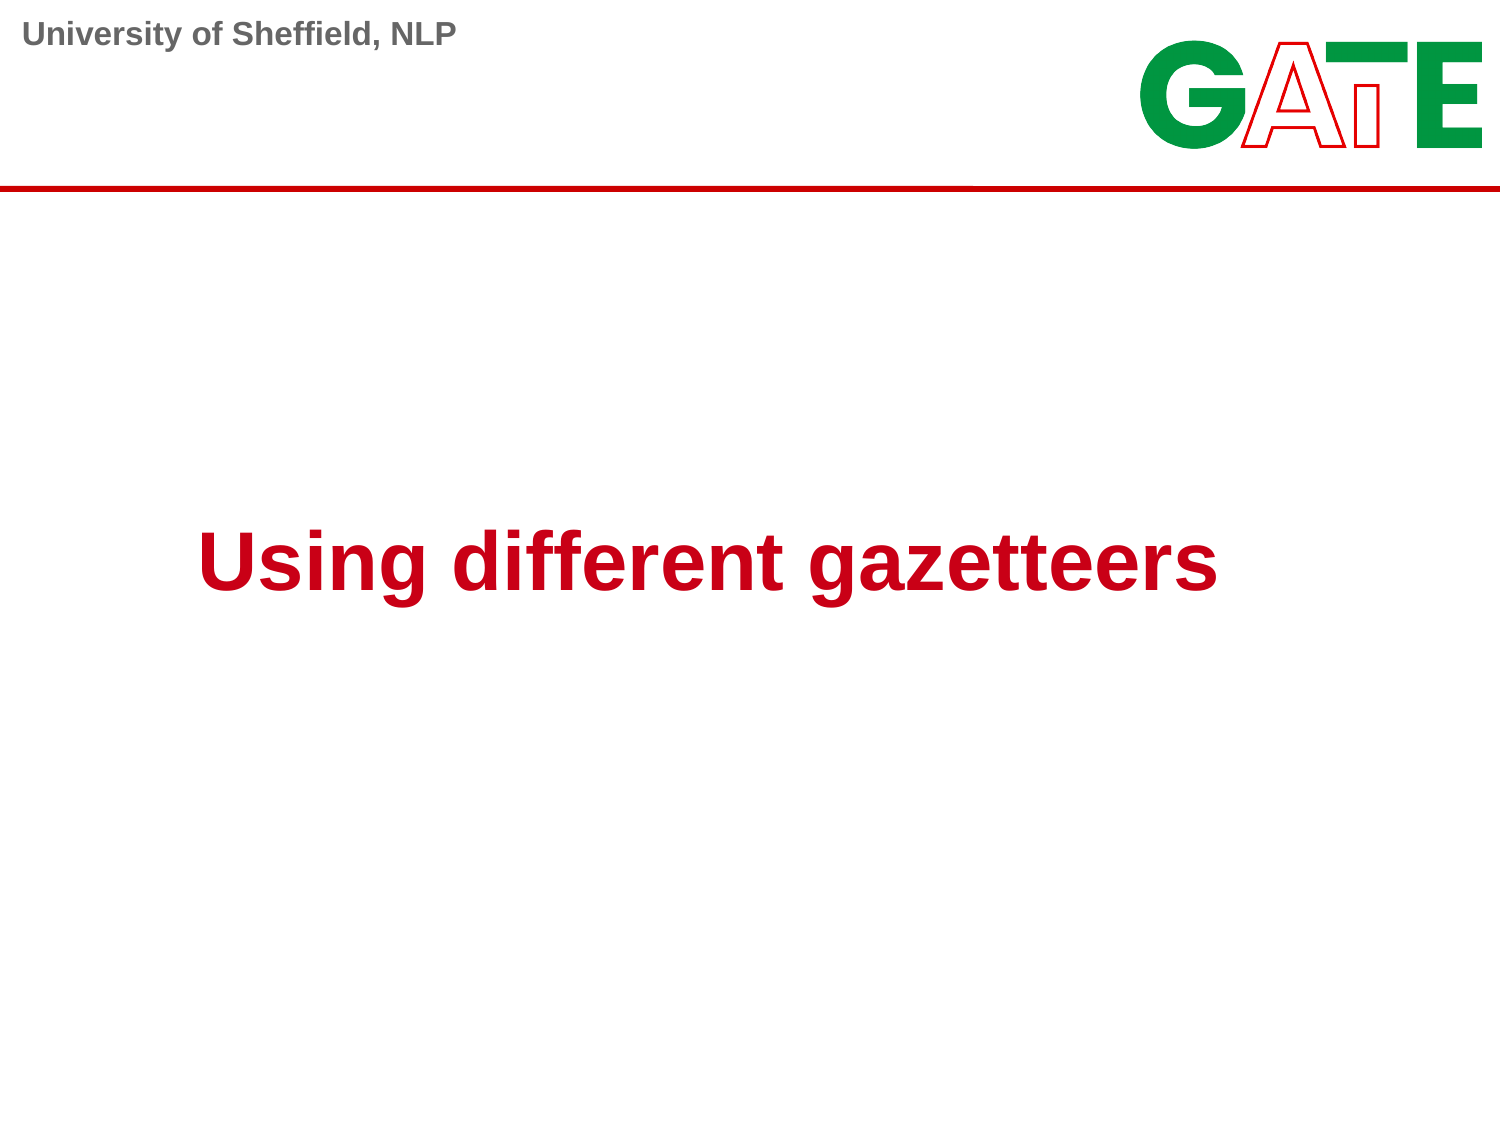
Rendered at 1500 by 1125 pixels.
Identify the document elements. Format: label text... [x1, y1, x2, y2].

picture [1381, 23, 1489, 166]
text_box Using different gazetteers [37, 7, 1381, 1100]
